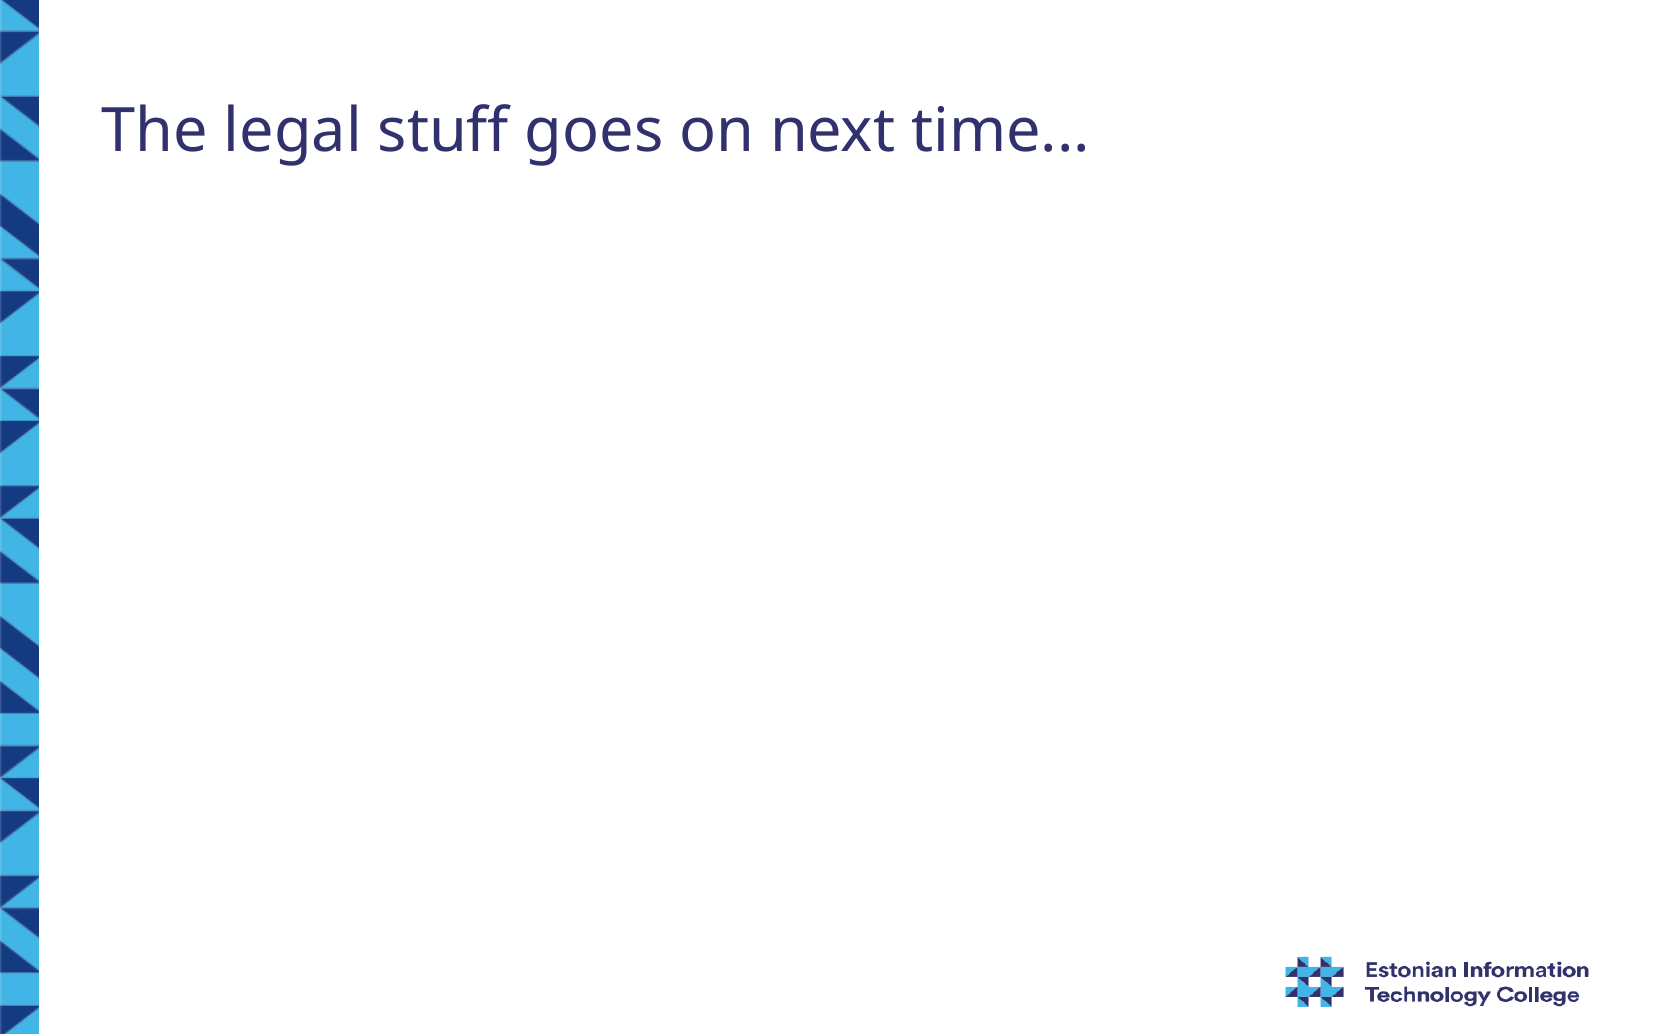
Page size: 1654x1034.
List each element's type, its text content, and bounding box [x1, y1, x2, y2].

title The legal stuff goes on next time... [101, 41, 1489, 214]
